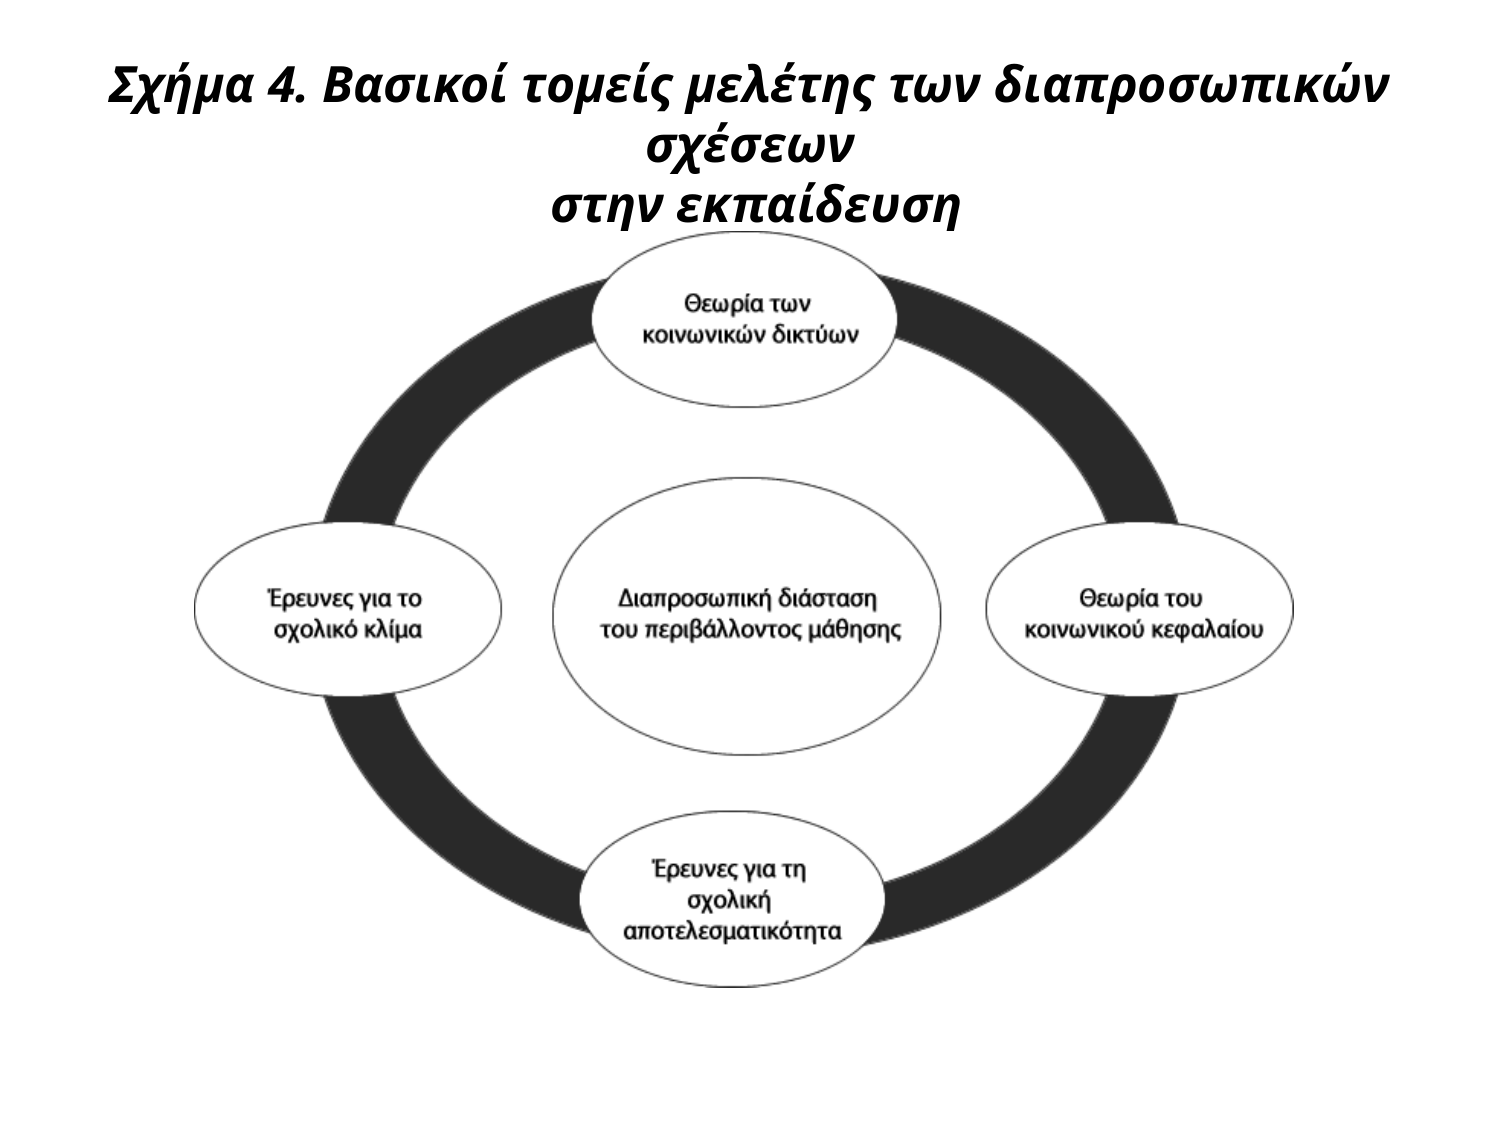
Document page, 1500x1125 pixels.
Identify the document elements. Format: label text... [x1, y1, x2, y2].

title Σχήμα 4. Βασικοί τομείς μελέτης των διαπροσωπικών σχέσεων στην εκπαίδευση [75, 45, 1425, 233]
picture [194, 231, 1294, 988]
